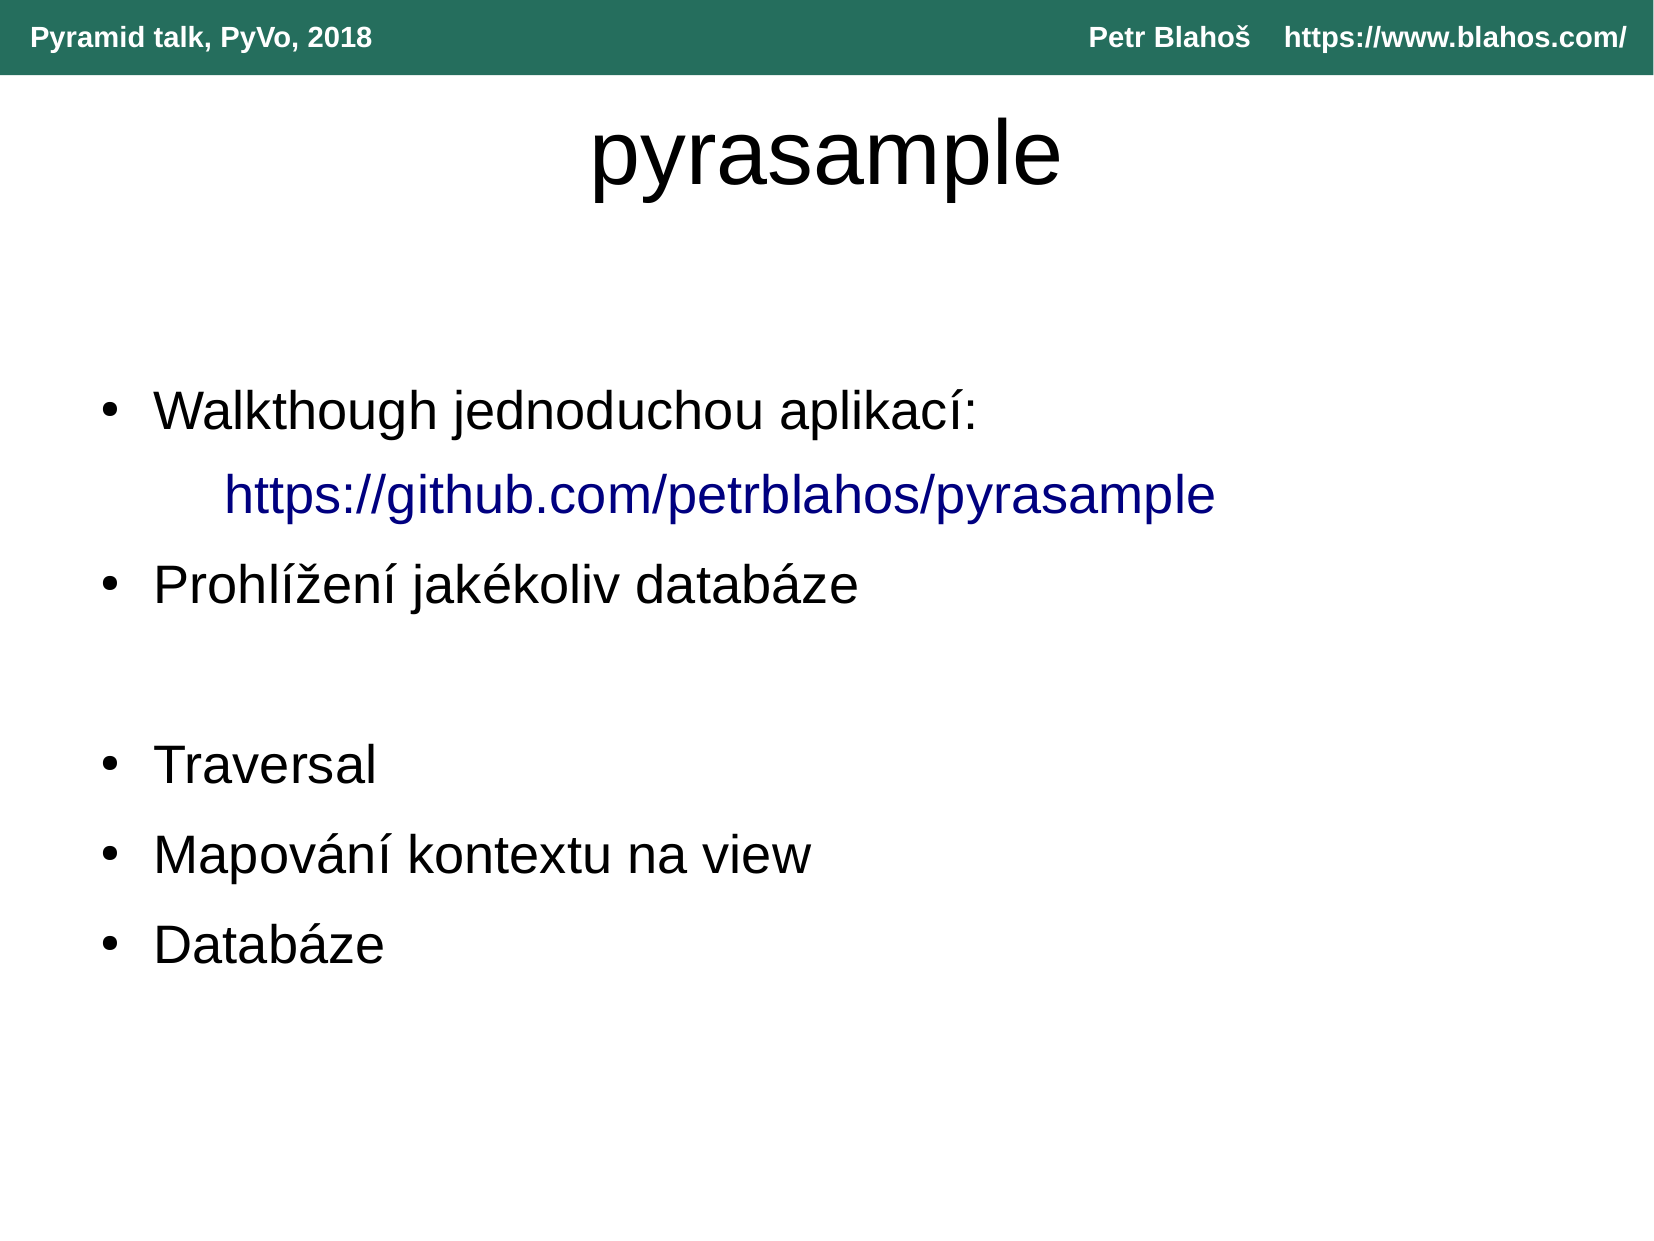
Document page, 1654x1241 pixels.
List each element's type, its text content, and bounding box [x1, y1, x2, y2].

list Walkthough jednoduchou aplikací: https://github.com/petrblahos/pyrasample Prohlížení jakékoliv databáze Traversal Mapování kontextu na view Databáze [82, 290, 1571, 1010]
title pyrasample [82, 49, 1571, 257]
